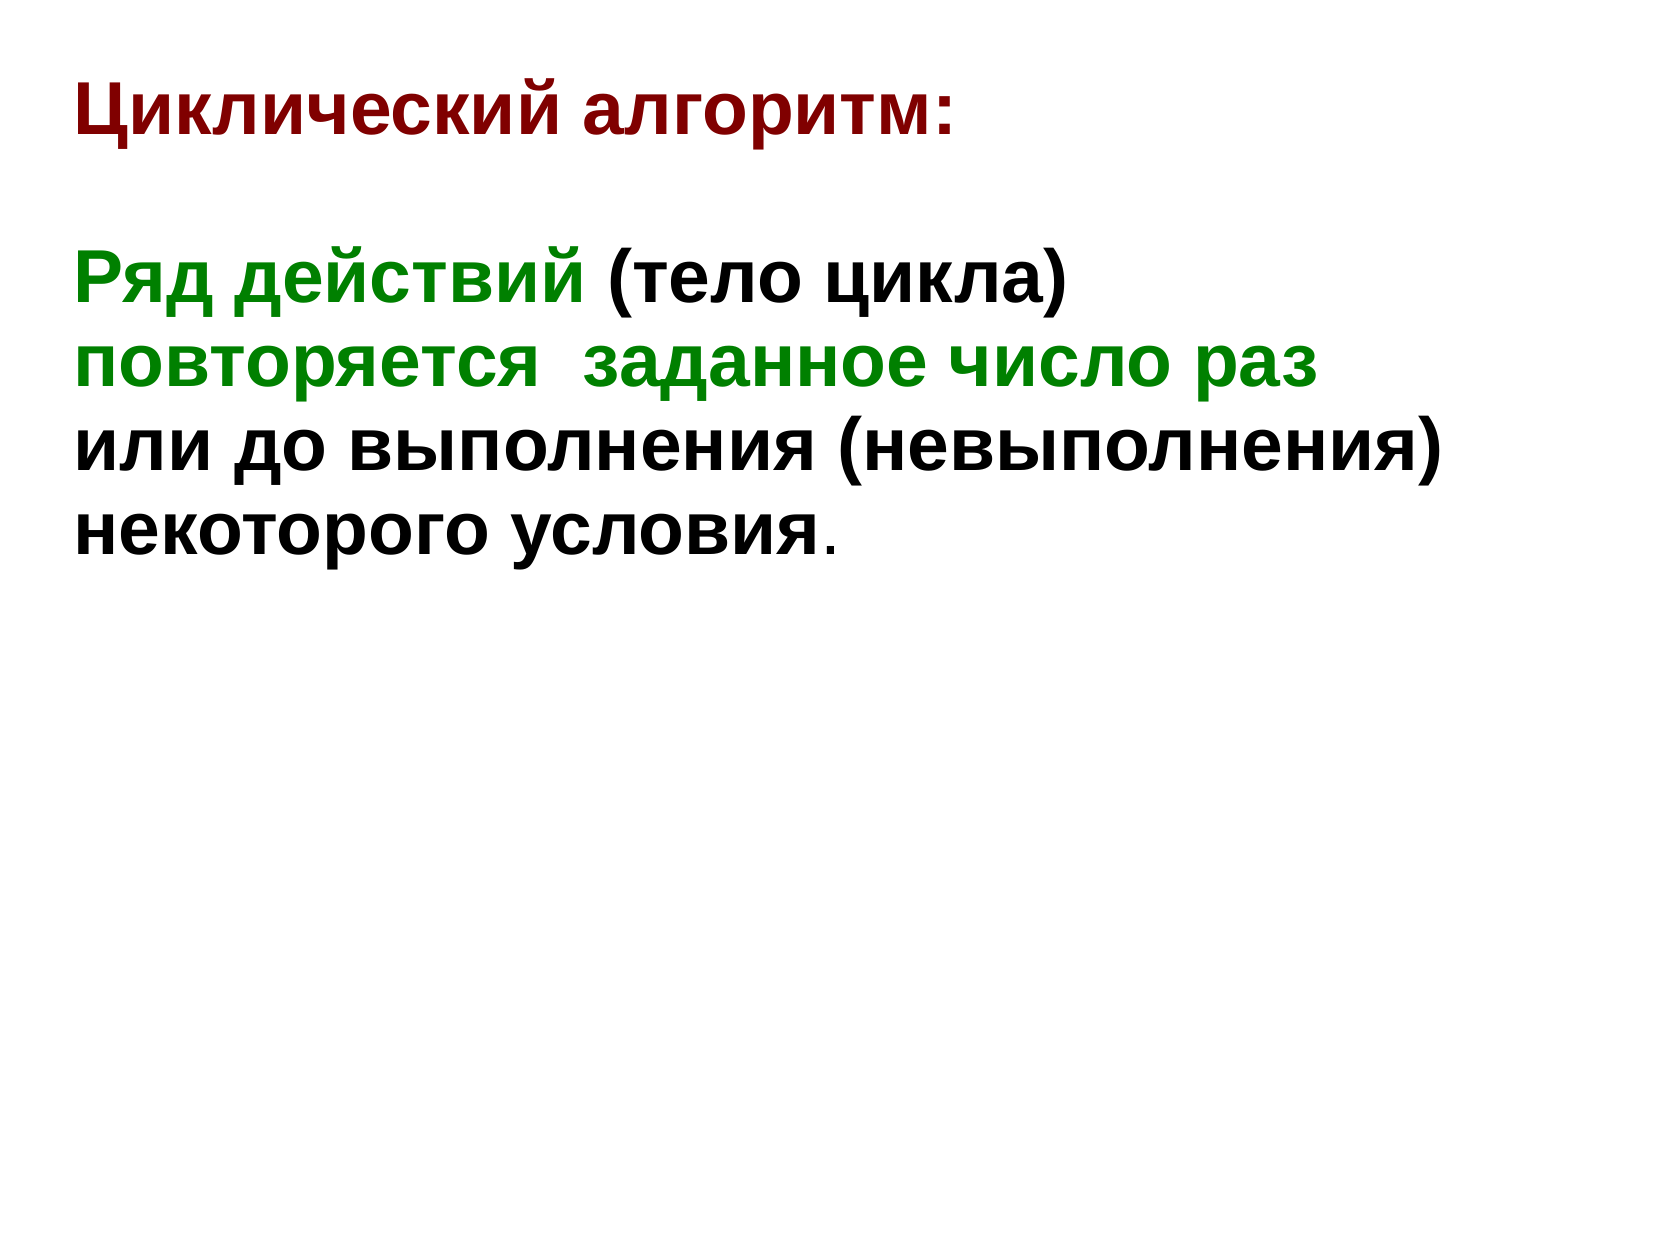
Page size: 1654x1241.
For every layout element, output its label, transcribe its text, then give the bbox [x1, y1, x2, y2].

text_box Циклический алгоритм: Ряд действий (тело цикла) повторяется заданное число раз или до выполнения (невыполнения) некоторого условия. [59, 59, 1565, 578]
